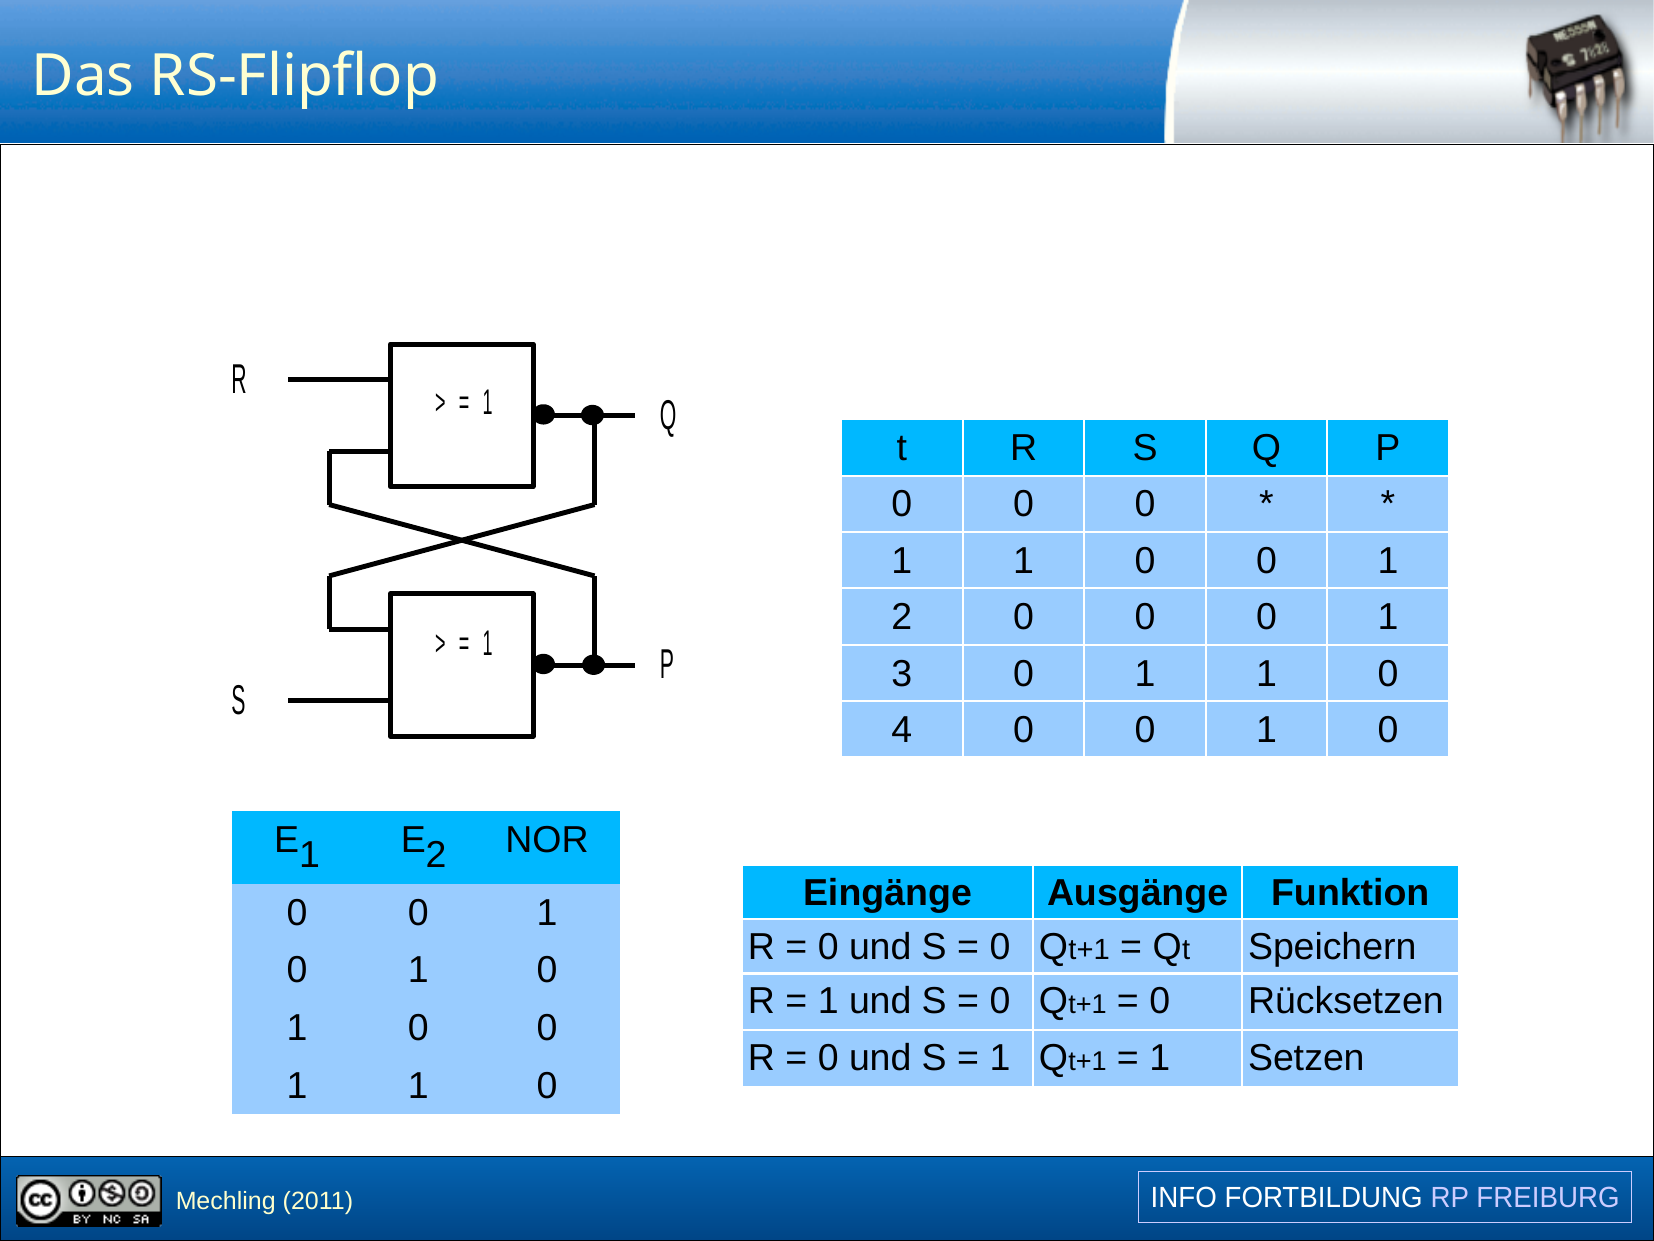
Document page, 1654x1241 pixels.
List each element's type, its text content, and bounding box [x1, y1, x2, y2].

table_header Ausgänge [1034, 866, 1241, 918]
table_cell * [1207, 477, 1326, 531]
table_cell 0 [964, 589, 1083, 644]
table_cell 0 [1207, 533, 1326, 587]
picture [16, 1175, 162, 1227]
table_cell 0 [1085, 477, 1205, 531]
table_cell 1 [1207, 702, 1326, 756]
table_cell 0 [964, 477, 1083, 531]
table_cell 1 [1328, 533, 1448, 587]
table_cell Qt+1 = Qt [1034, 920, 1241, 972]
table_header NOR [475, 811, 620, 884]
table_cell 0 [1328, 702, 1448, 756]
table_cell 0 [232, 884, 362, 941]
title Das RS-Flipflop [31, 34, 1151, 112]
table_cell 1 [1328, 589, 1448, 644]
table_cell 0 [1085, 589, 1205, 644]
table_header P [1328, 420, 1448, 475]
picture [206, 341, 739, 739]
table_cell 0 [1085, 702, 1205, 756]
table_cell 0 [842, 477, 962, 531]
table_cell 0 [964, 646, 1083, 700]
table_cell 0 [964, 702, 1083, 756]
table_cell 4 [842, 702, 962, 756]
table_cell 1 [362, 1056, 475, 1114]
table_cell Qt+1 = 0 [1034, 975, 1241, 1029]
table_cell 0 [362, 999, 475, 1056]
table_cell 0 [1085, 533, 1205, 587]
table_header Q [1207, 420, 1326, 475]
table_header R [964, 420, 1083, 475]
table_cell 3 [842, 646, 962, 700]
table_cell 0 [475, 941, 620, 999]
picture [0, 0, 1654, 143]
table_cell 1 [362, 941, 475, 999]
table_header E1 [232, 811, 362, 884]
table_cell 1 [964, 533, 1083, 587]
table_cell 1 [232, 1056, 362, 1114]
table_cell 0 [475, 999, 620, 1056]
table_cell 0 [1207, 589, 1326, 644]
table_cell 1 [475, 884, 620, 941]
table_header Eingänge [743, 866, 1032, 918]
table_header t [842, 420, 962, 475]
table_cell 1 [1085, 646, 1205, 700]
table_cell 1 [232, 999, 362, 1056]
table_header E2 [362, 811, 475, 884]
table_cell R = 1 und S = 0 [743, 975, 1032, 1029]
table_cell 1 [842, 533, 962, 587]
table_cell Qt+1 = 1 [1034, 1031, 1241, 1086]
table_header Funktion [1243, 866, 1458, 918]
table_cell 0 [1328, 646, 1448, 700]
table_cell Setzen [1243, 1031, 1458, 1086]
table_cell 0 [232, 941, 362, 999]
table_cell R = 0 und S = 0 [743, 920, 1032, 972]
table_cell 2 [842, 589, 962, 644]
table_cell * [1328, 477, 1448, 531]
table_cell 0 [475, 1056, 620, 1114]
table_cell 1 [1207, 646, 1326, 700]
table_cell Rücksetzen [1243, 975, 1458, 1029]
table_cell 0 [362, 884, 475, 941]
table_header S [1085, 420, 1205, 475]
table_cell Speichern [1243, 920, 1458, 972]
table_cell R = 0 und S = 1 [743, 1031, 1032, 1086]
